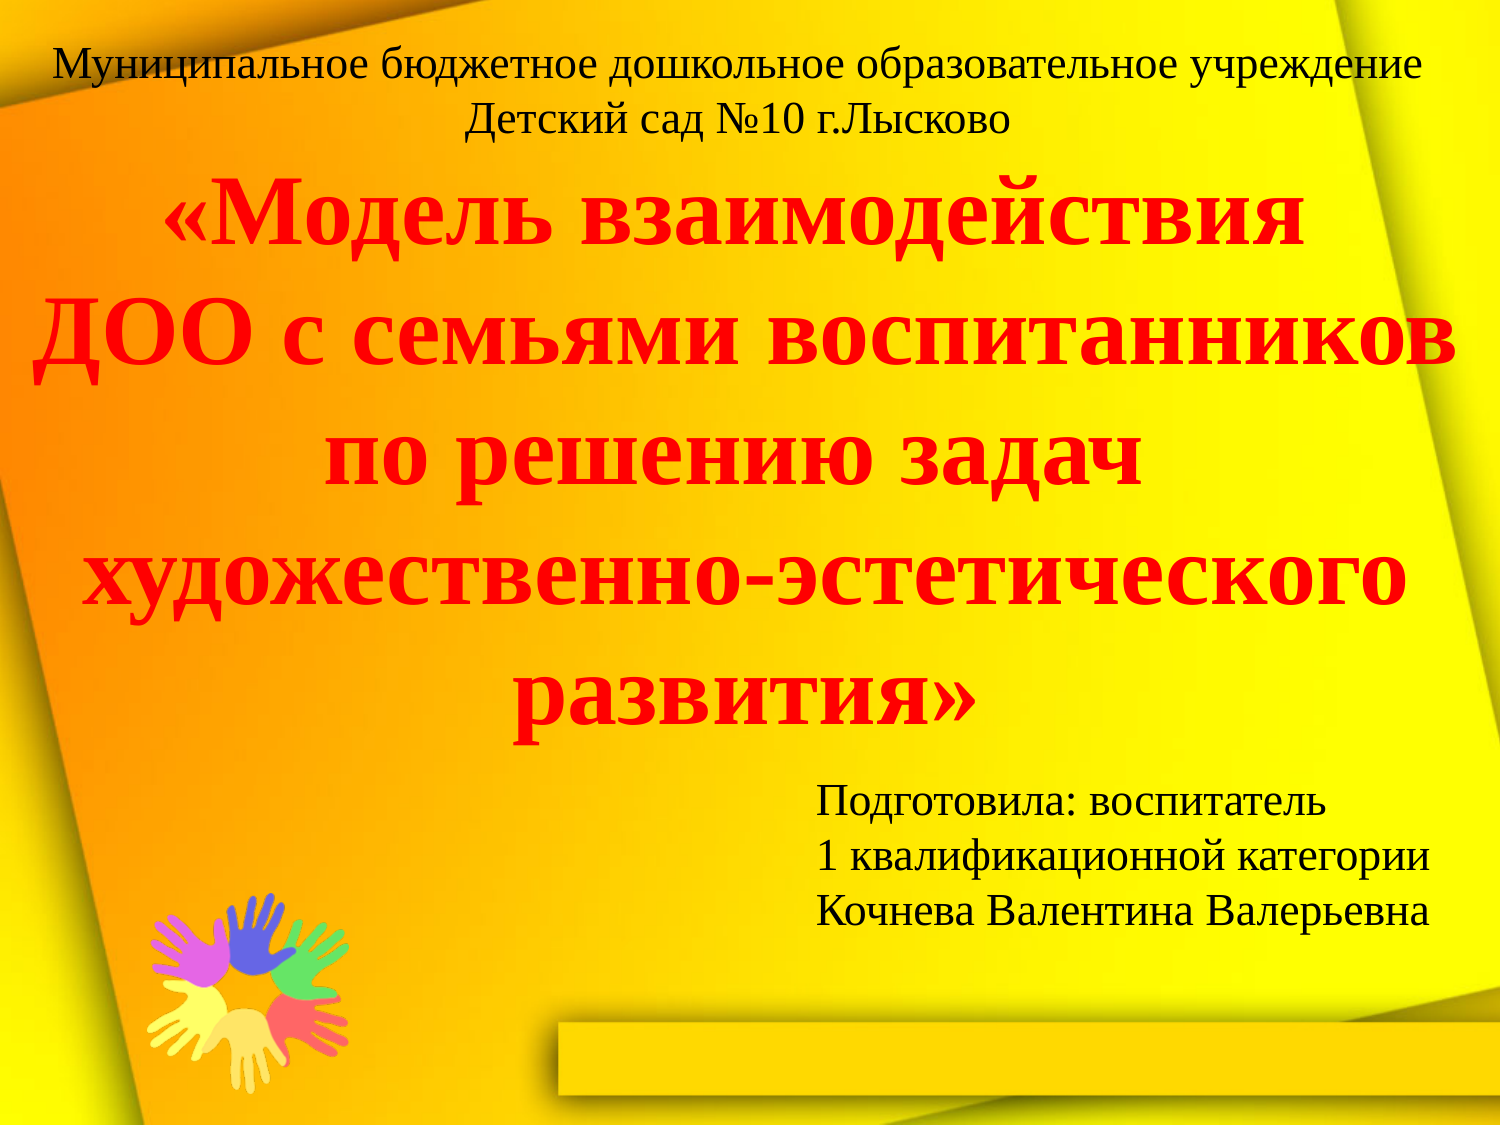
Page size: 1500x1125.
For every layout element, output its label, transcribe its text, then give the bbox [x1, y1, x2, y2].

text_box Муниципальное бюджетное дошкольное образовательное учреждение Детский сад №10 г.Лысково [36, 25, 1456, 152]
text_box «Модель взаимодействия ДОО с семьями воспитанников по решению задач художественно-эстетического развития» [5, 137, 1488, 752]
picture [147, 893, 349, 1094]
text_box Подготовила: воспитатель 1 квалификационной категории Кочнева Валентина Валерьевна [800, 762, 1453, 944]
